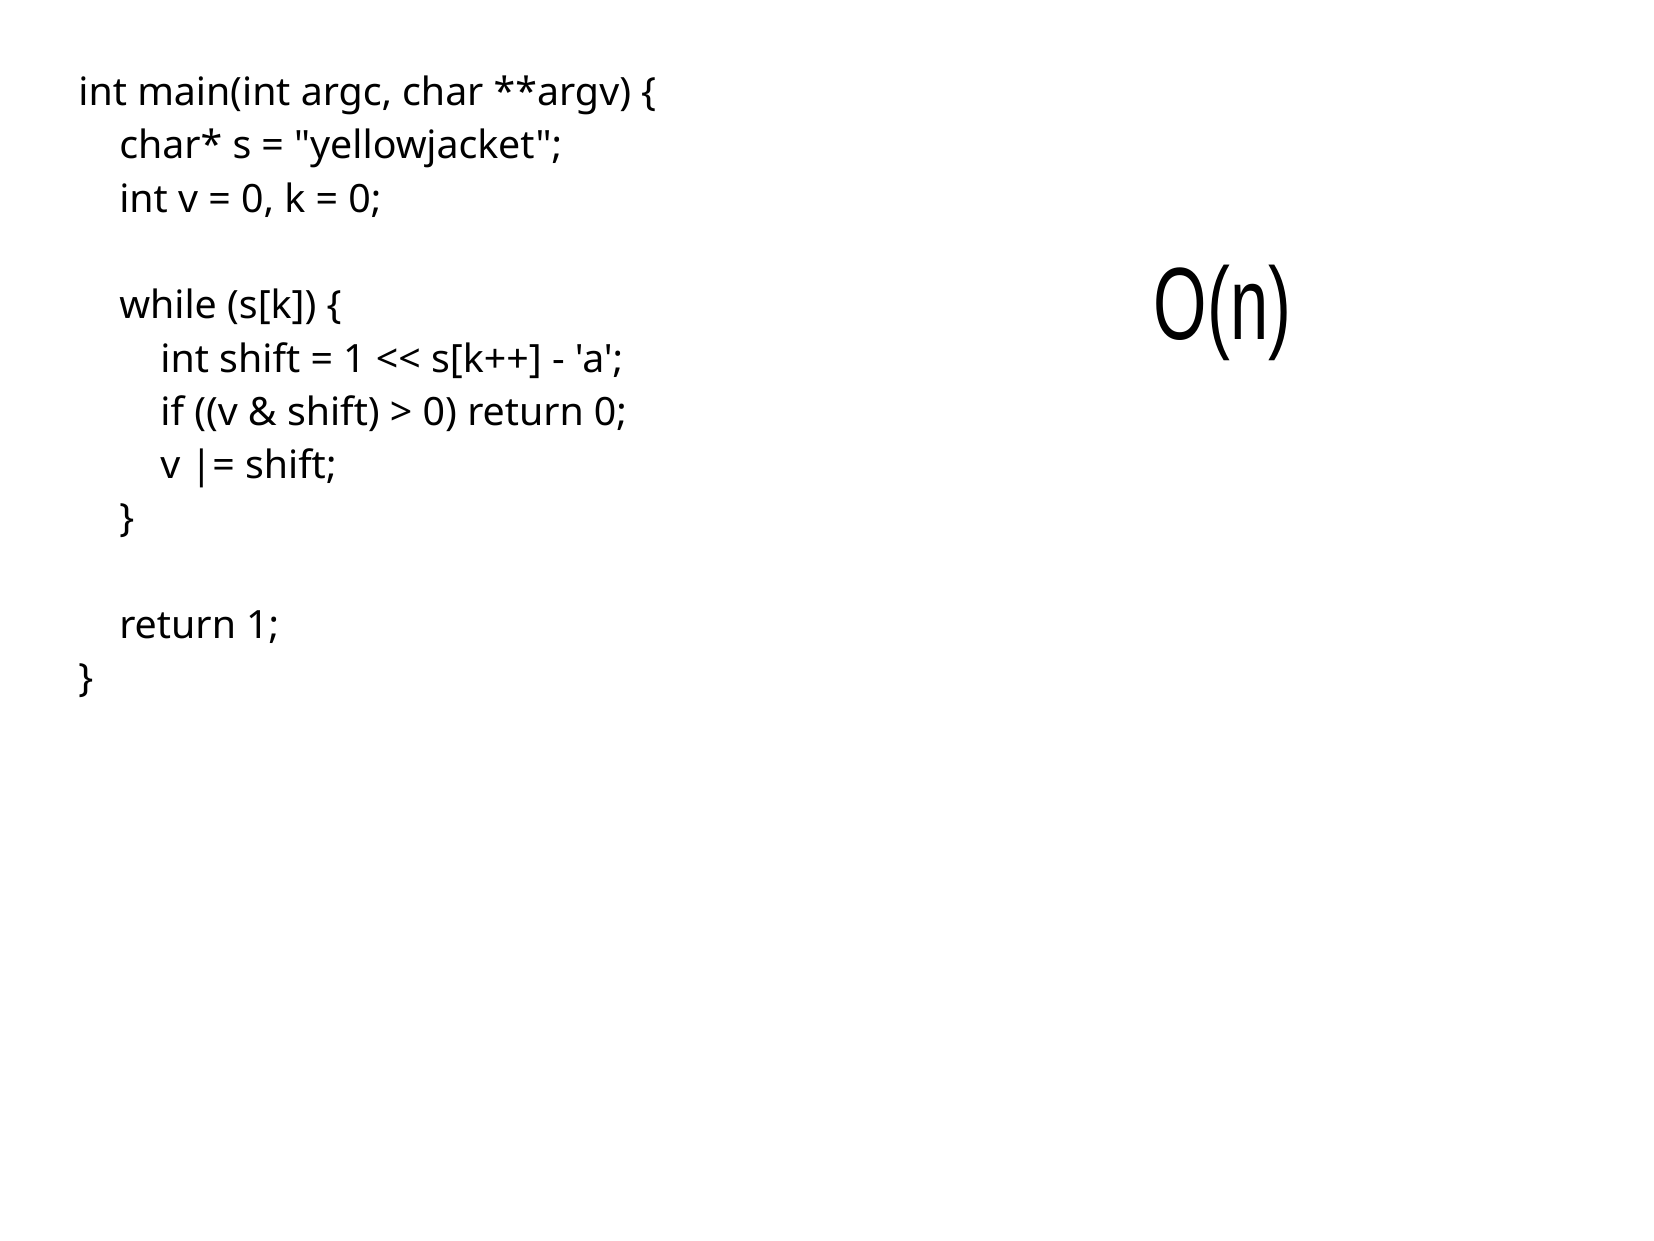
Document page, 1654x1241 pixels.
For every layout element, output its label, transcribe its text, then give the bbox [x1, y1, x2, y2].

text_box O(n) [1138, 239, 1306, 370]
text_box int main(int argc, char **argv) { char* s = "yellowjacket"; int v = 0, k = 0; while (s[k]) { int shift = 1 << s[k++] - 'a'; if ((v & shift) > 0) return 0; v |= shift; } return 1; } [63, 56, 671, 710]
